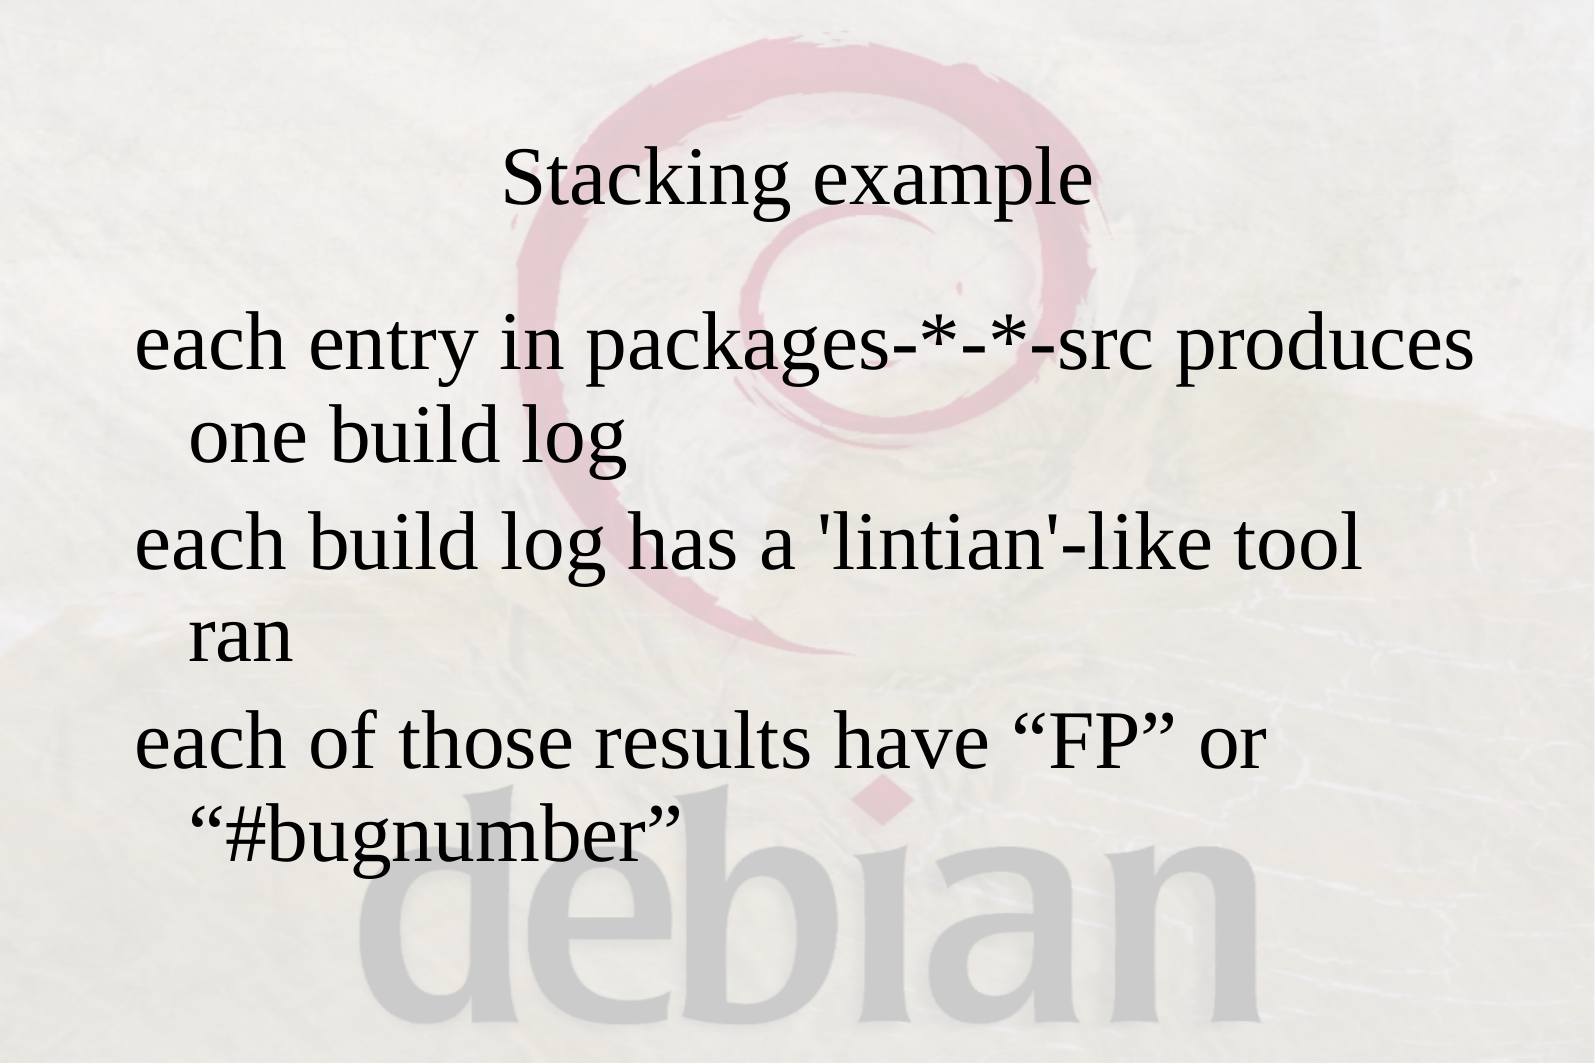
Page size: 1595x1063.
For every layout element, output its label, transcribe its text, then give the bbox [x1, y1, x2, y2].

picture [0, 0, 1595, 1063]
title Stacking example [117, 88, 1479, 266]
list each entry in packages-*-*-src produces one build log each build log has a 'lintian'-like tool ran each of those results have “FP” or “#bugnumber” [117, 295, 1479, 966]
